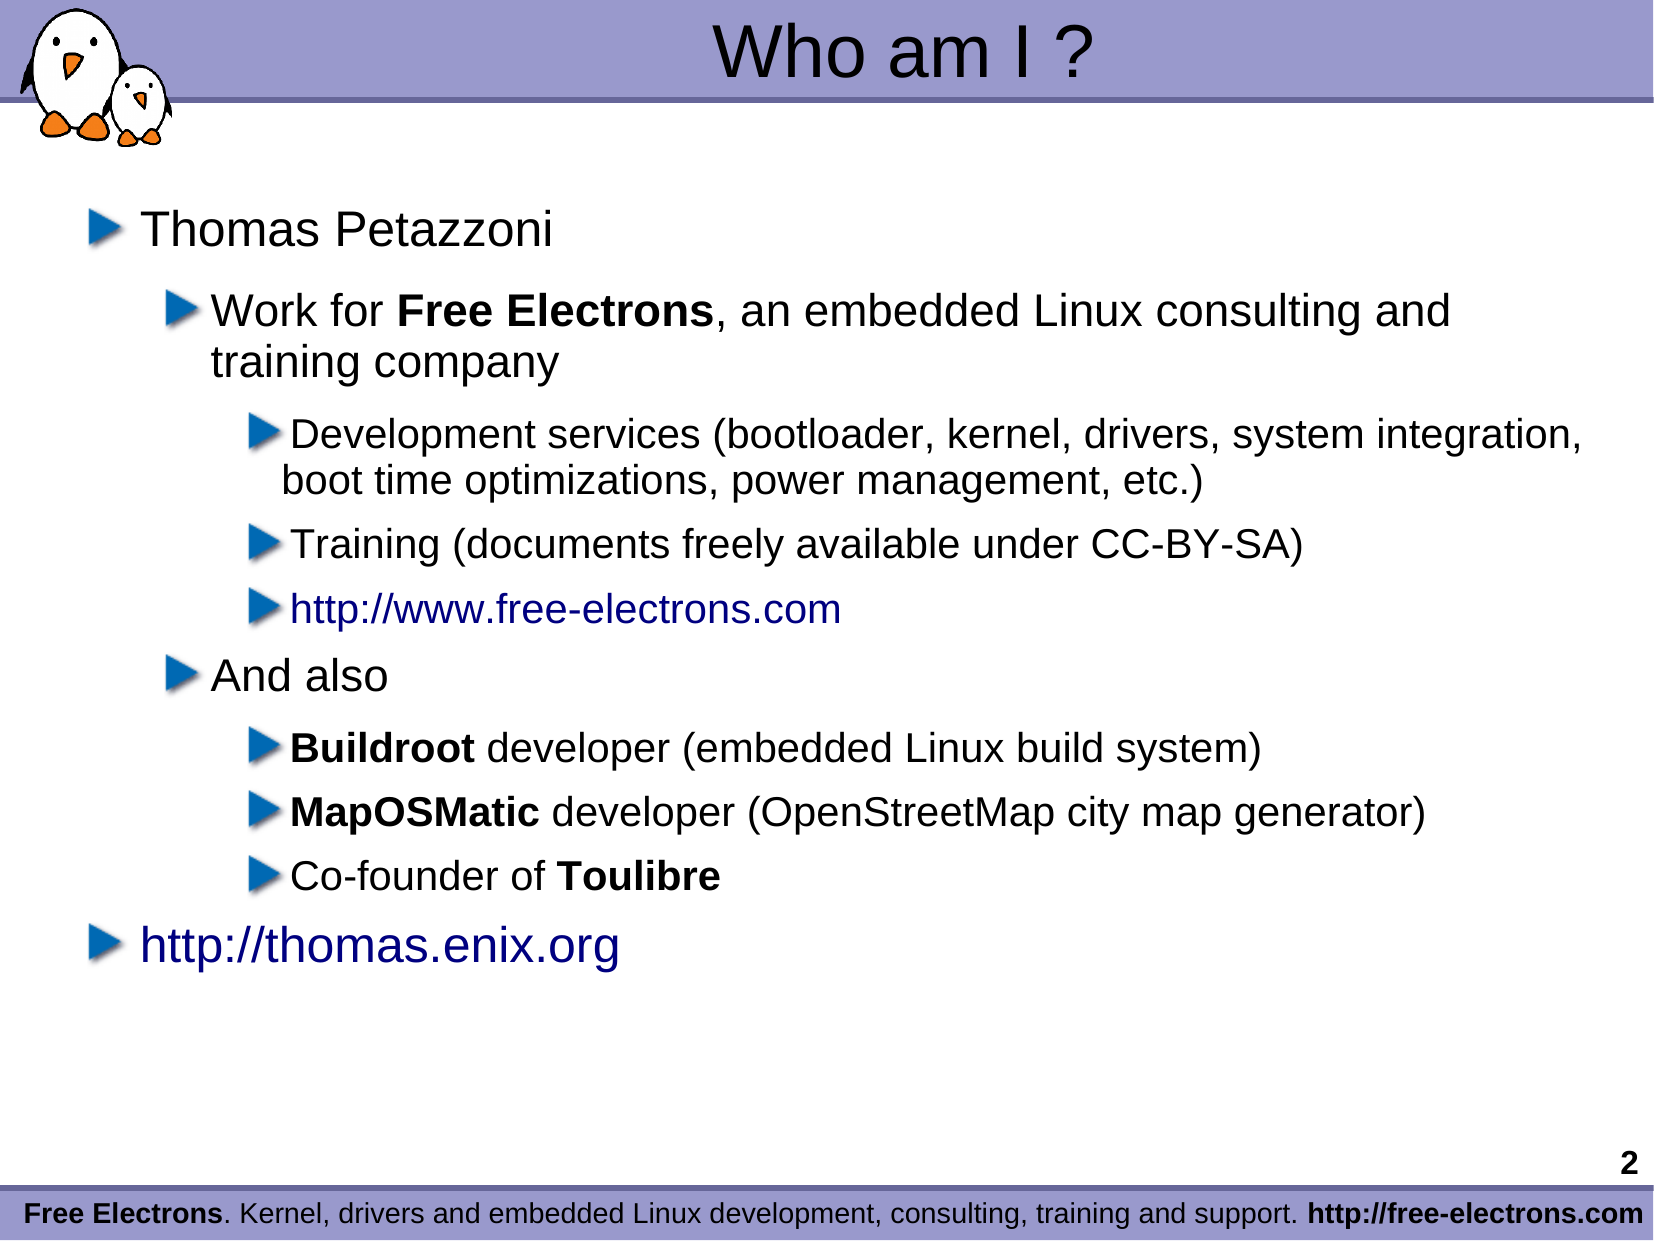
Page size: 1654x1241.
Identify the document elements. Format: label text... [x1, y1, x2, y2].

title Who am I ? [178, 4, 1631, 98]
list Thomas Petazzoni Work for Free Electrons, an embedded Linux consulting and training company Development services (bootloader, kernel, drivers, system integration, boot time optimizations, power management, etc.) Training (documents freely available under CC-BY-SA) http://www.free-electrons.com And also Buildroot developer (embedded Linux build system) MapOSMatic developer (OpenStreetMap city map generator) Co-founder of Toulibre http://thomas.enix.org [68, 201, 1592, 1118]
picture [20, 8, 172, 147]
